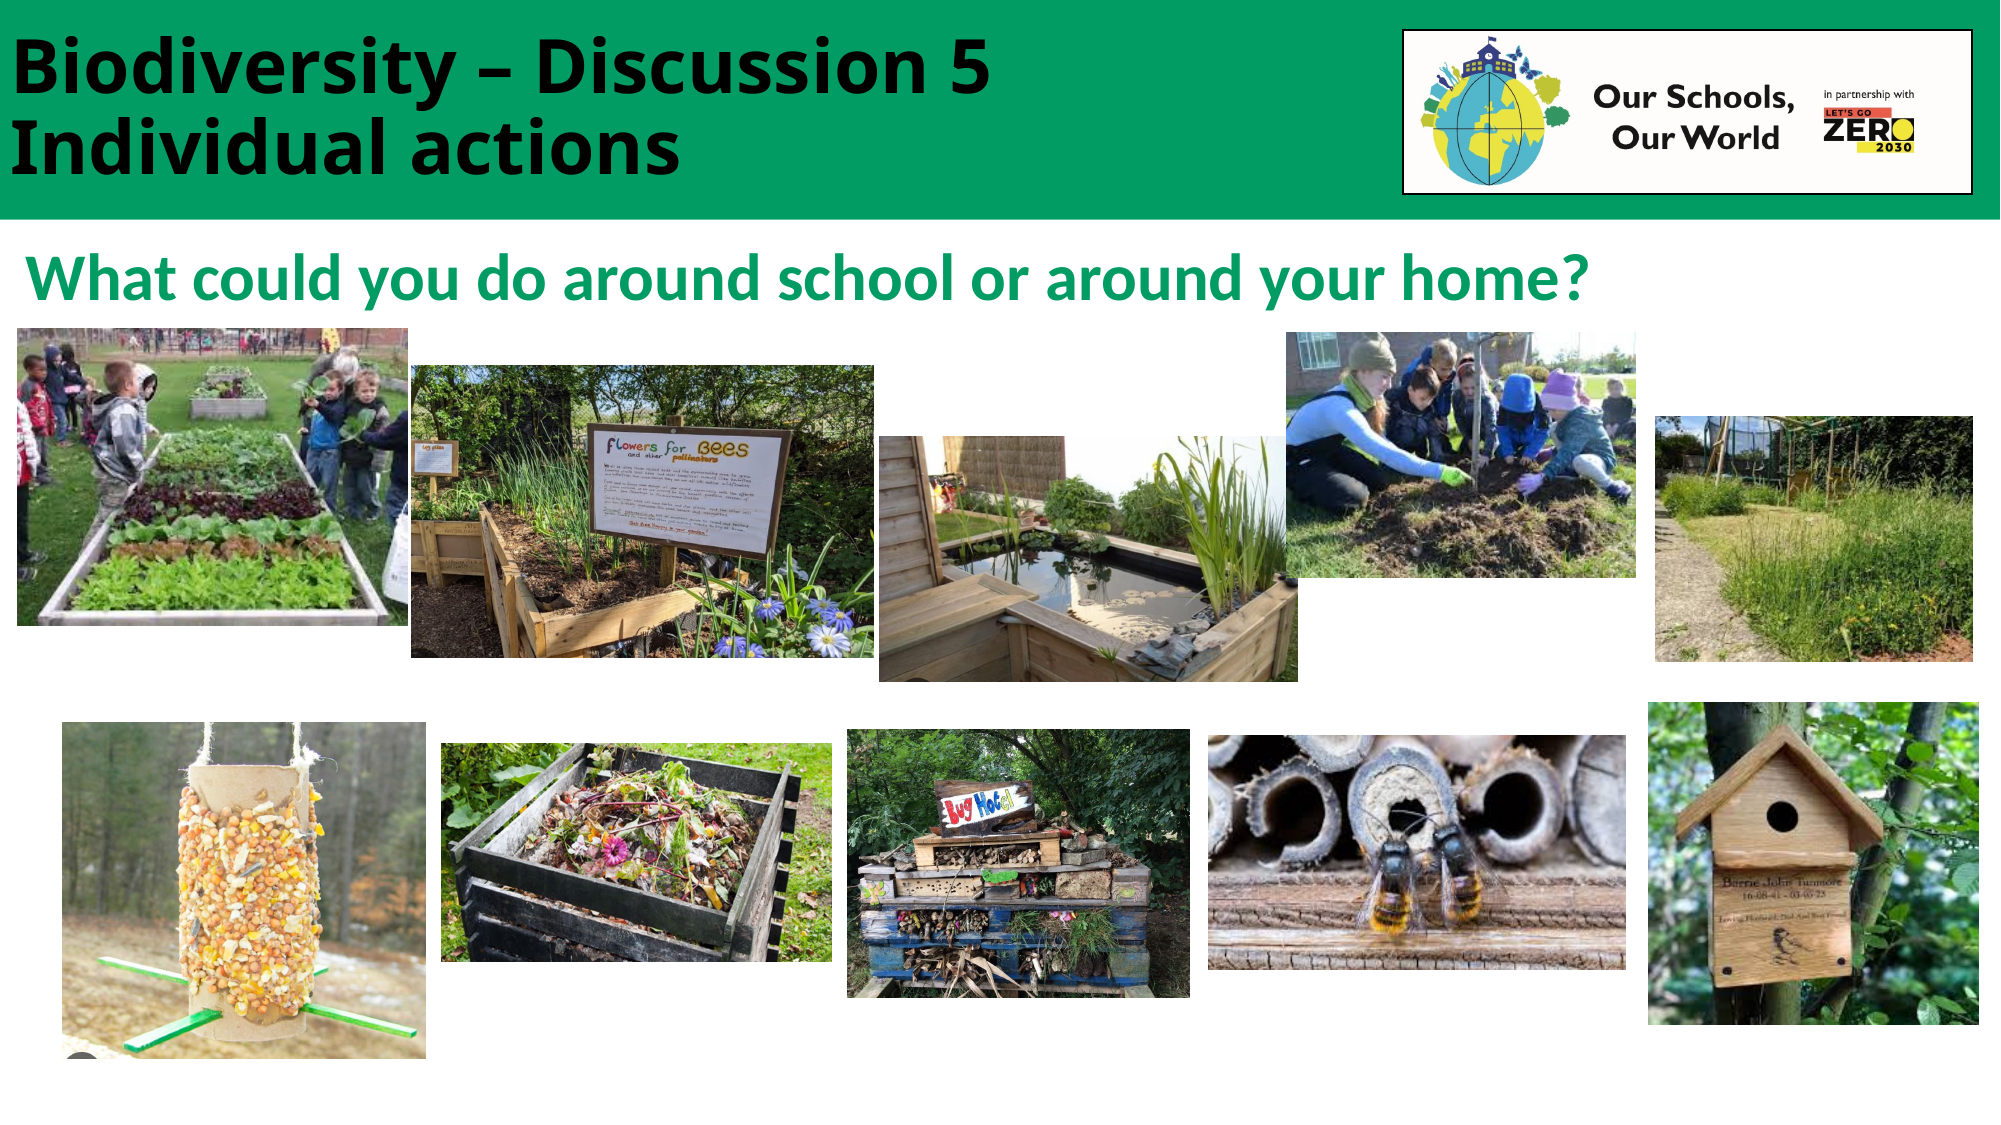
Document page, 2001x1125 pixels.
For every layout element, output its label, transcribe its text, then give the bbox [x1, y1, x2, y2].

picture [62, 722, 426, 1059]
text_box What could you do around school or around your home? [10, 226, 2000, 323]
picture [1648, 702, 1979, 1025]
picture [17, 328, 408, 626]
text_box Biodiversity – Discussion 5 Individual actions [0, 0, 2000, 220]
picture [1403, 30, 1971, 193]
picture [847, 729, 1190, 998]
picture [1208, 735, 1626, 970]
picture [879, 332, 1636, 682]
picture [441, 743, 832, 962]
picture [411, 365, 874, 658]
picture [1655, 416, 1973, 662]
